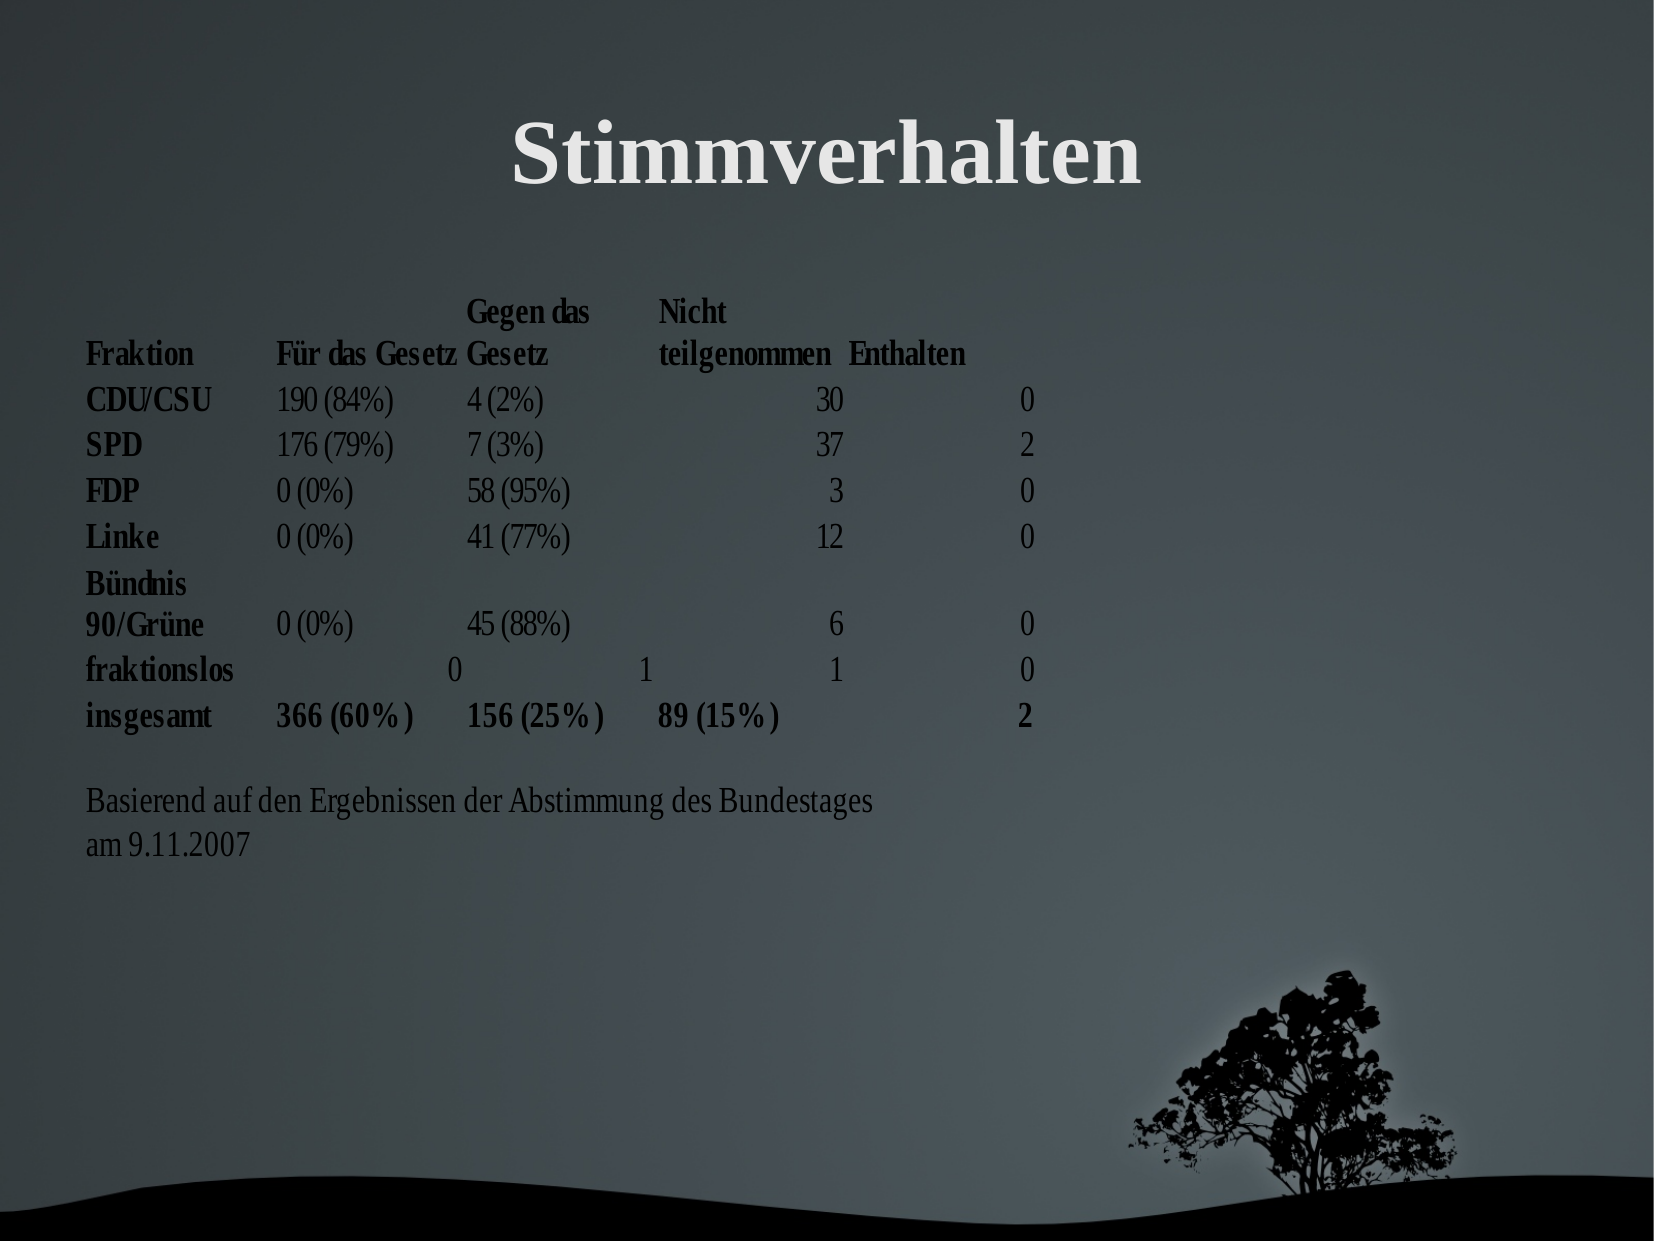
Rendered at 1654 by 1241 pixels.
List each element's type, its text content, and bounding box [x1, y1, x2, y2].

title Stimmverhalten [82, 49, 1571, 257]
picture [0, 0, 1654, 1241]
chart [82, 290, 1654, 1241]
